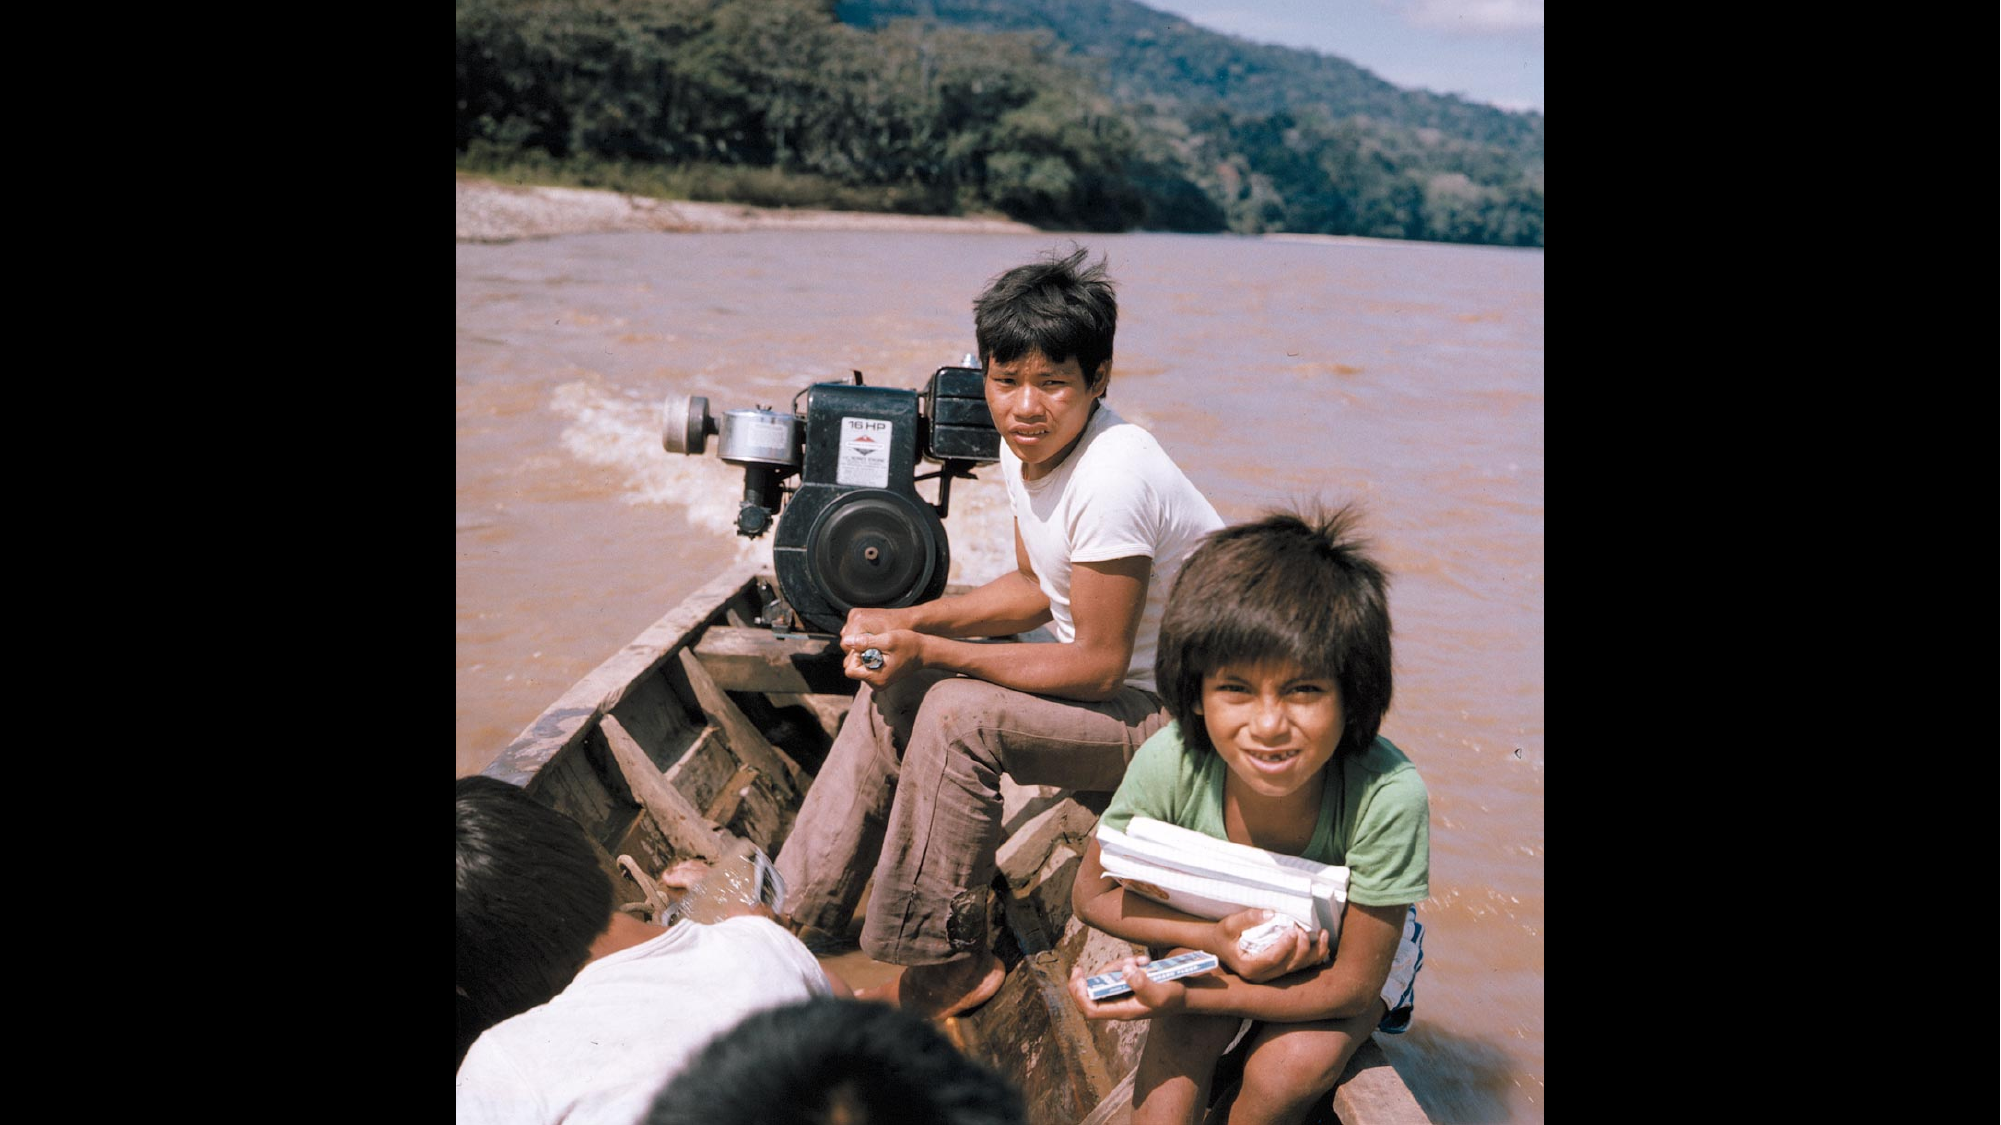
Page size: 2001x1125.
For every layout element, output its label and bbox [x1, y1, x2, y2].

picture [456, 0, 1544, 1125]
